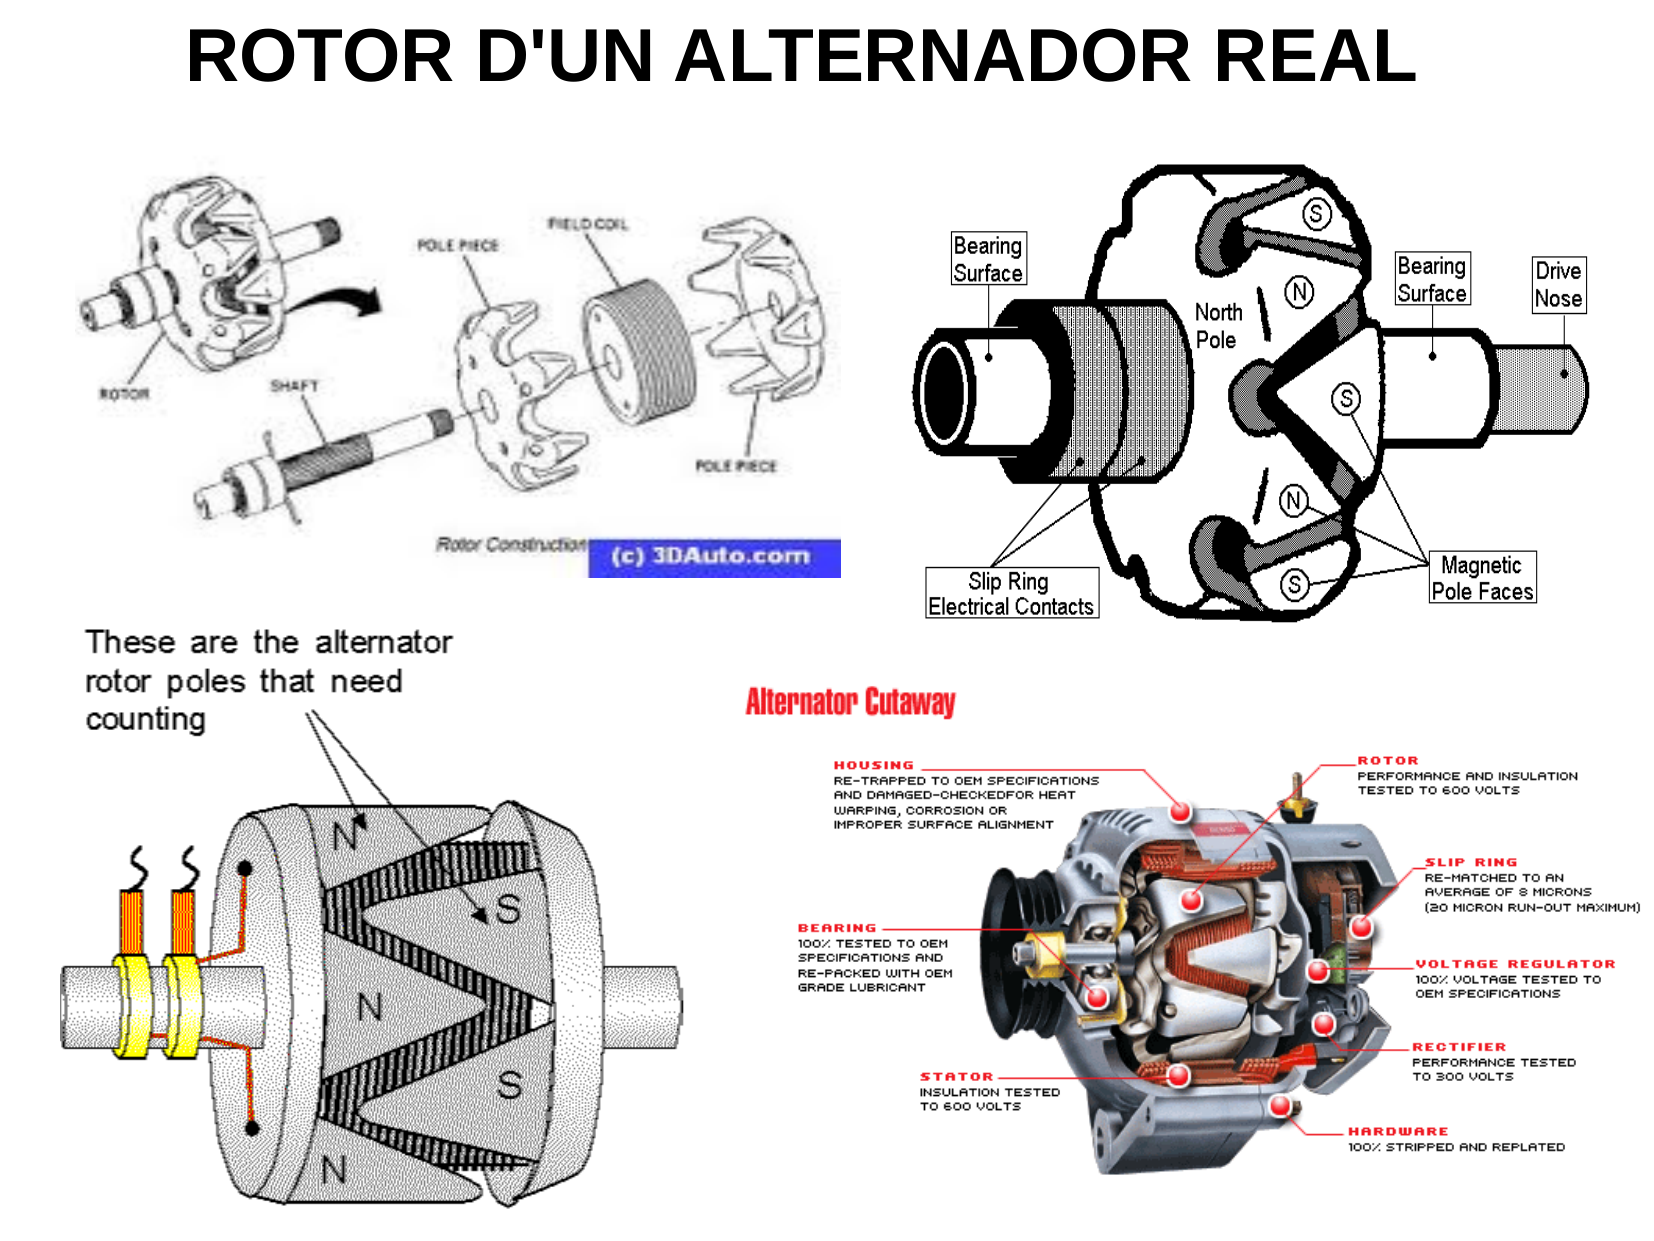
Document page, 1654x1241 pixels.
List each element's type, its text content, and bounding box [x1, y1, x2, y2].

picture [900, 150, 1598, 646]
text_box ROTOR D'UN ALTERNADOR REAL [150, 6, 1561, 106]
picture [75, 97, 841, 578]
picture [60, 622, 685, 1212]
picture [727, 674, 1651, 1239]
